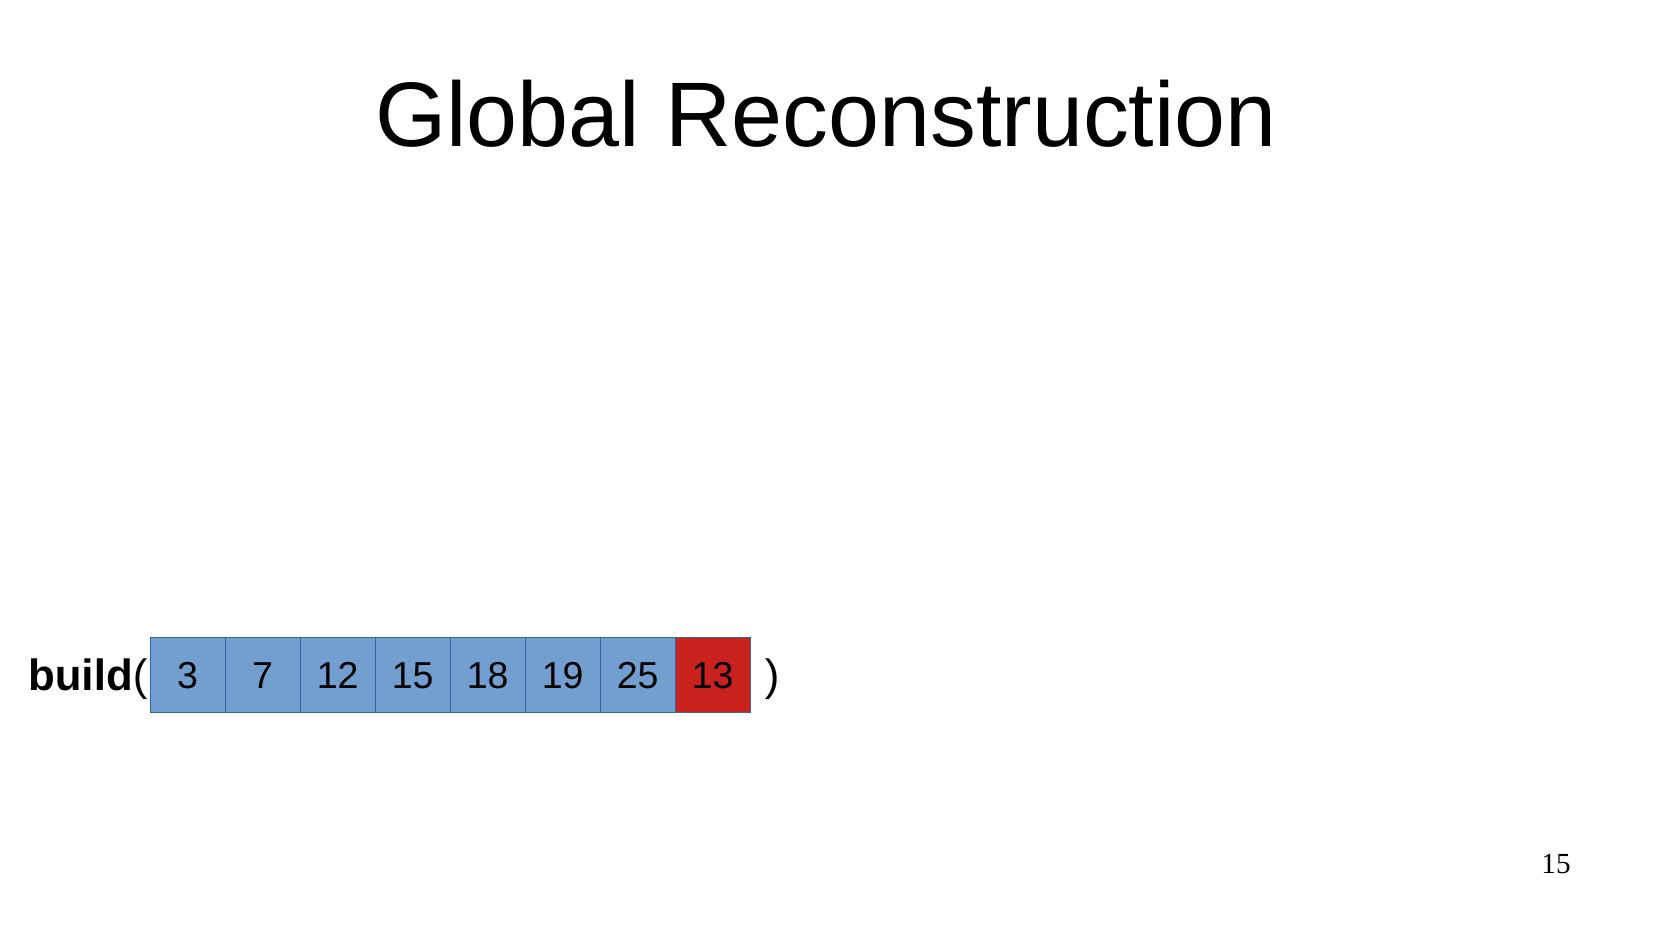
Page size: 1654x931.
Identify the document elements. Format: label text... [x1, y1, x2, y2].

text_box 13 [676, 637, 751, 713]
text_box ) [750, 643, 795, 707]
text_box 15 [375, 637, 451, 713]
text_box build( [13, 643, 188, 756]
text_box 7 [225, 637, 301, 713]
text_box 3 [188, 677, 193, 685]
text_box 19 [525, 637, 601, 713]
text_box 25 [601, 637, 676, 713]
text_box 3 [150, 637, 225, 713]
text_box 12 [301, 637, 375, 713]
title Global Reconstruction [82, 37, 1571, 193]
text_box 18 [451, 637, 525, 713]
